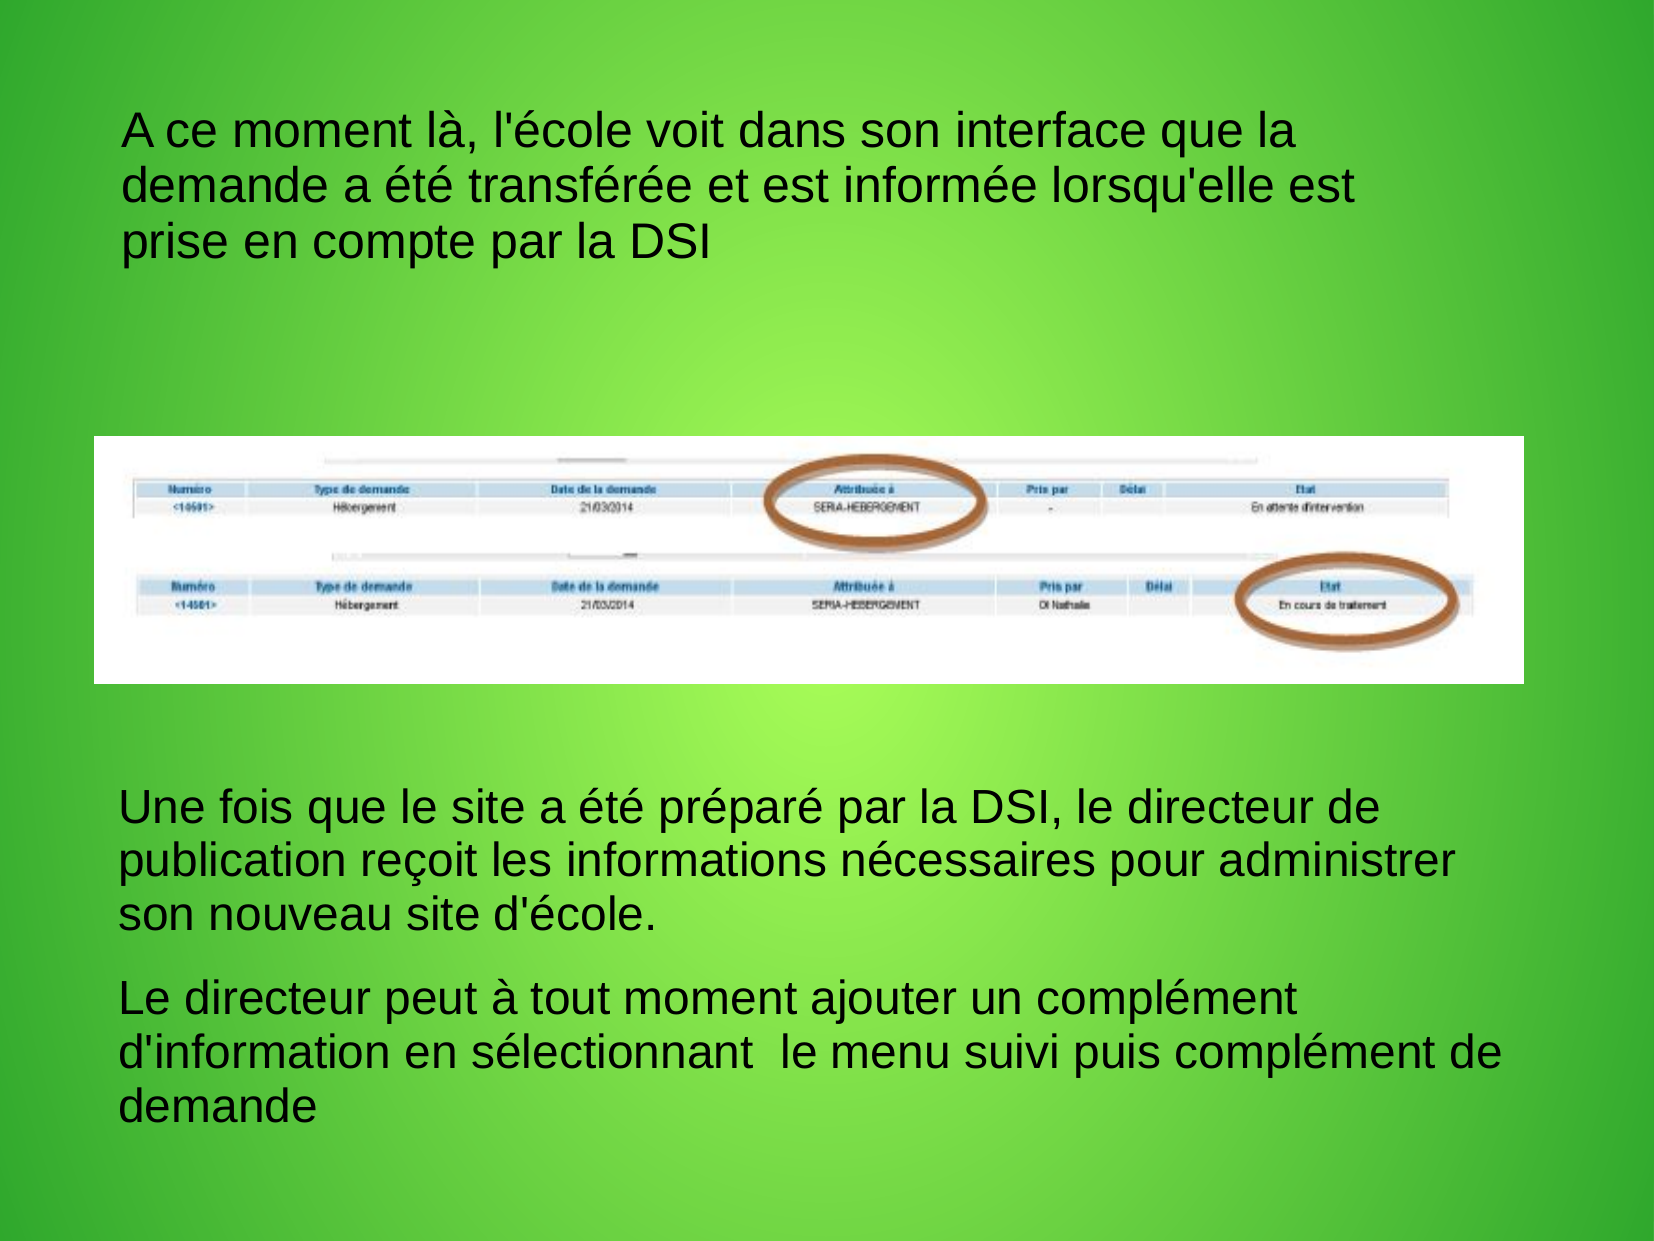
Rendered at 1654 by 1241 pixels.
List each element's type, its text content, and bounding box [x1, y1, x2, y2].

picture [94, 436, 1524, 684]
text_box A ce moment là, l'école voit dans son interface que la demande a été transférée et est informée lorsqu'elle est prise en compte par la DSI [106, 94, 1430, 277]
list Une fois que le site a été préparé par la DSI, le directeur de publication reçoit les informations nécessaires pour administrer son nouveau site d'école. Le directeur peut à tout moment ajouter un complément d'information en sélectionnant le menu suivi puis complément de demande [118, 779, 1536, 1134]
